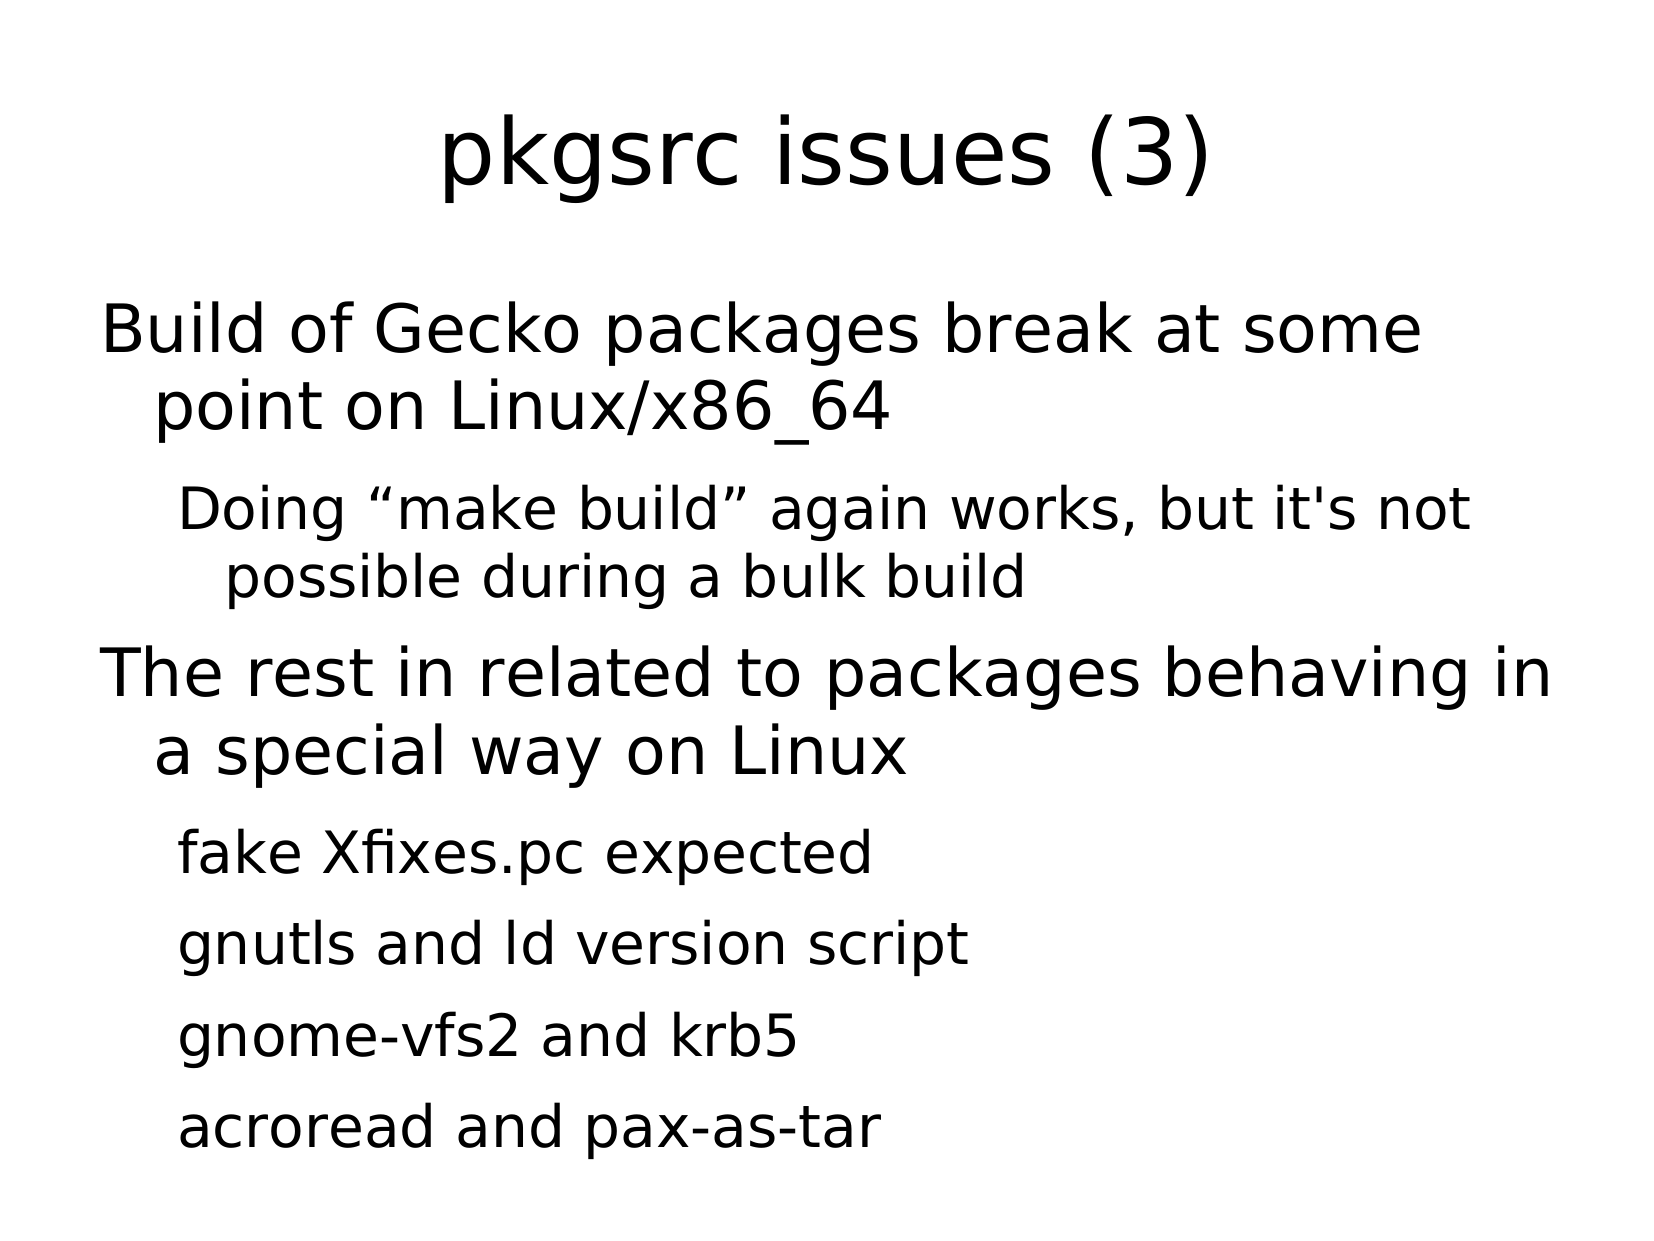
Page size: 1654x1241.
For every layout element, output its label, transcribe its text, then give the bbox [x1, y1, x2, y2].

title pkgsrc issues (3) [82, 49, 1571, 257]
list Build of Gecko packages break at some point on Linux/x86_64 Doing “make build” again works, but it's not possible during a bulk build The rest in related to packages behaving in a special way on Linux fake Xfixes.pc expected gnutls and ld version script gnome-vfs2 and krb5 acroread and pax-as-tar [82, 290, 1571, 1162]
